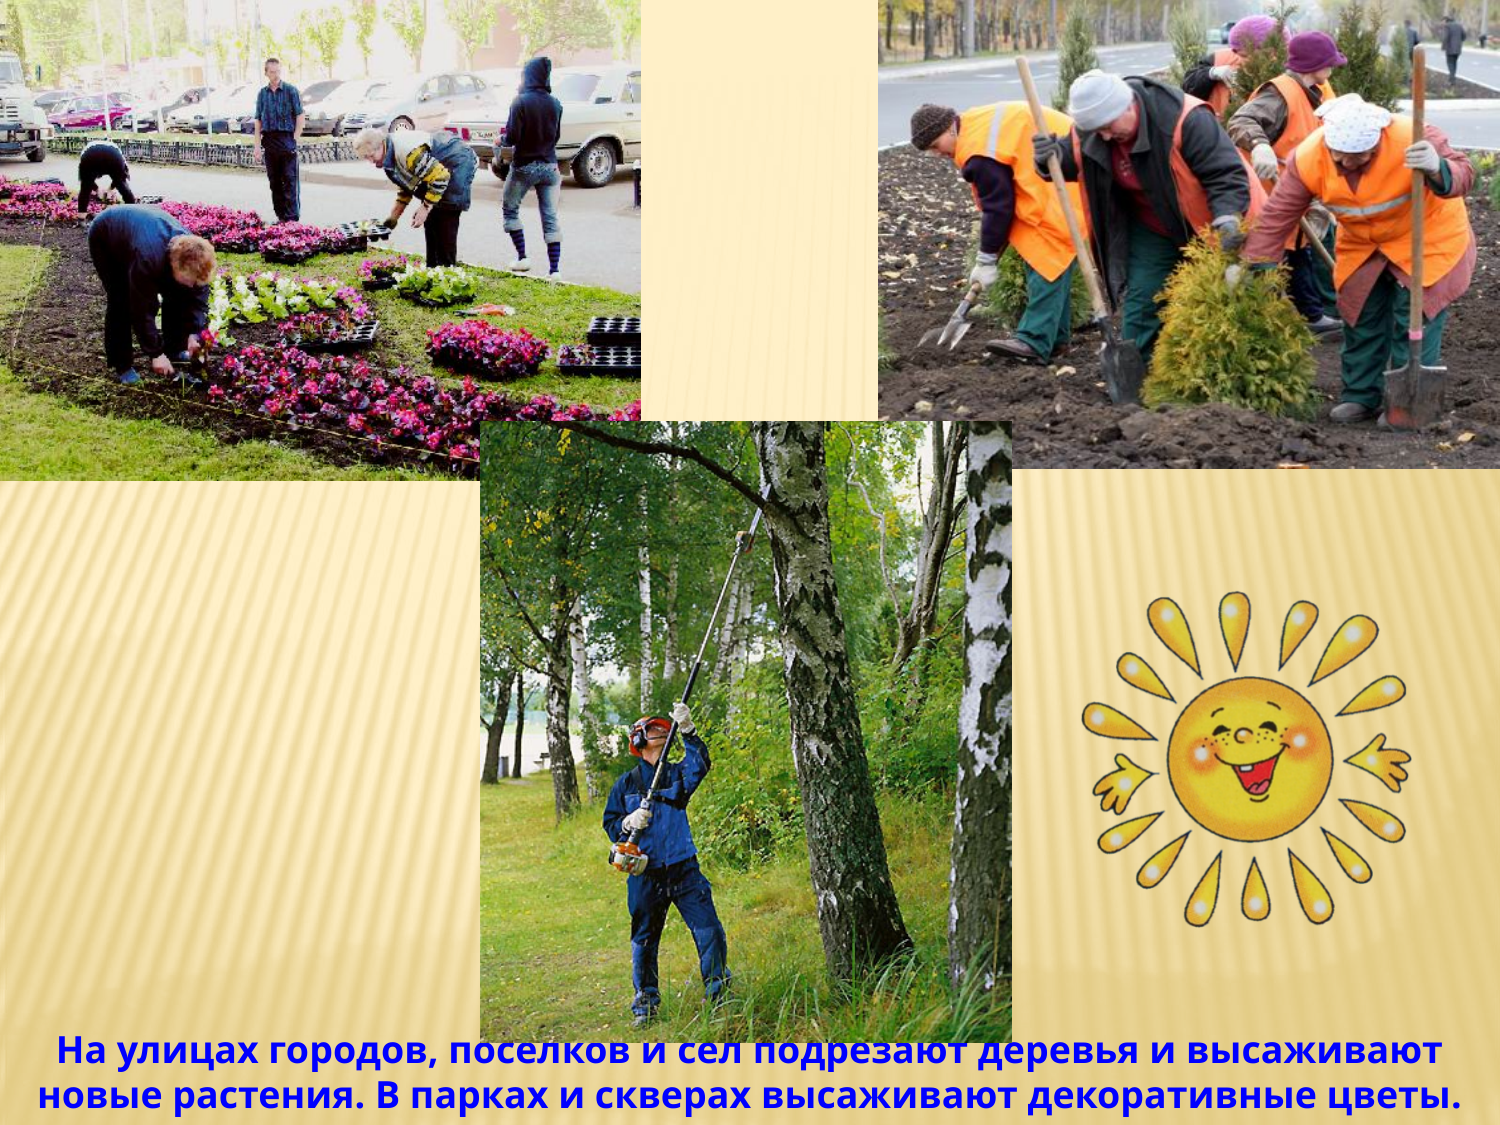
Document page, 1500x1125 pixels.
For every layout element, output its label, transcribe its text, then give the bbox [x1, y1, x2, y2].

picture [0, 0, 1500, 1043]
text_box На улицах городов, поселков и сел подрезают деревья и высаживают новые растения. В парках и скверах высаживают декоративные цветы. [0, 1018, 1500, 1124]
